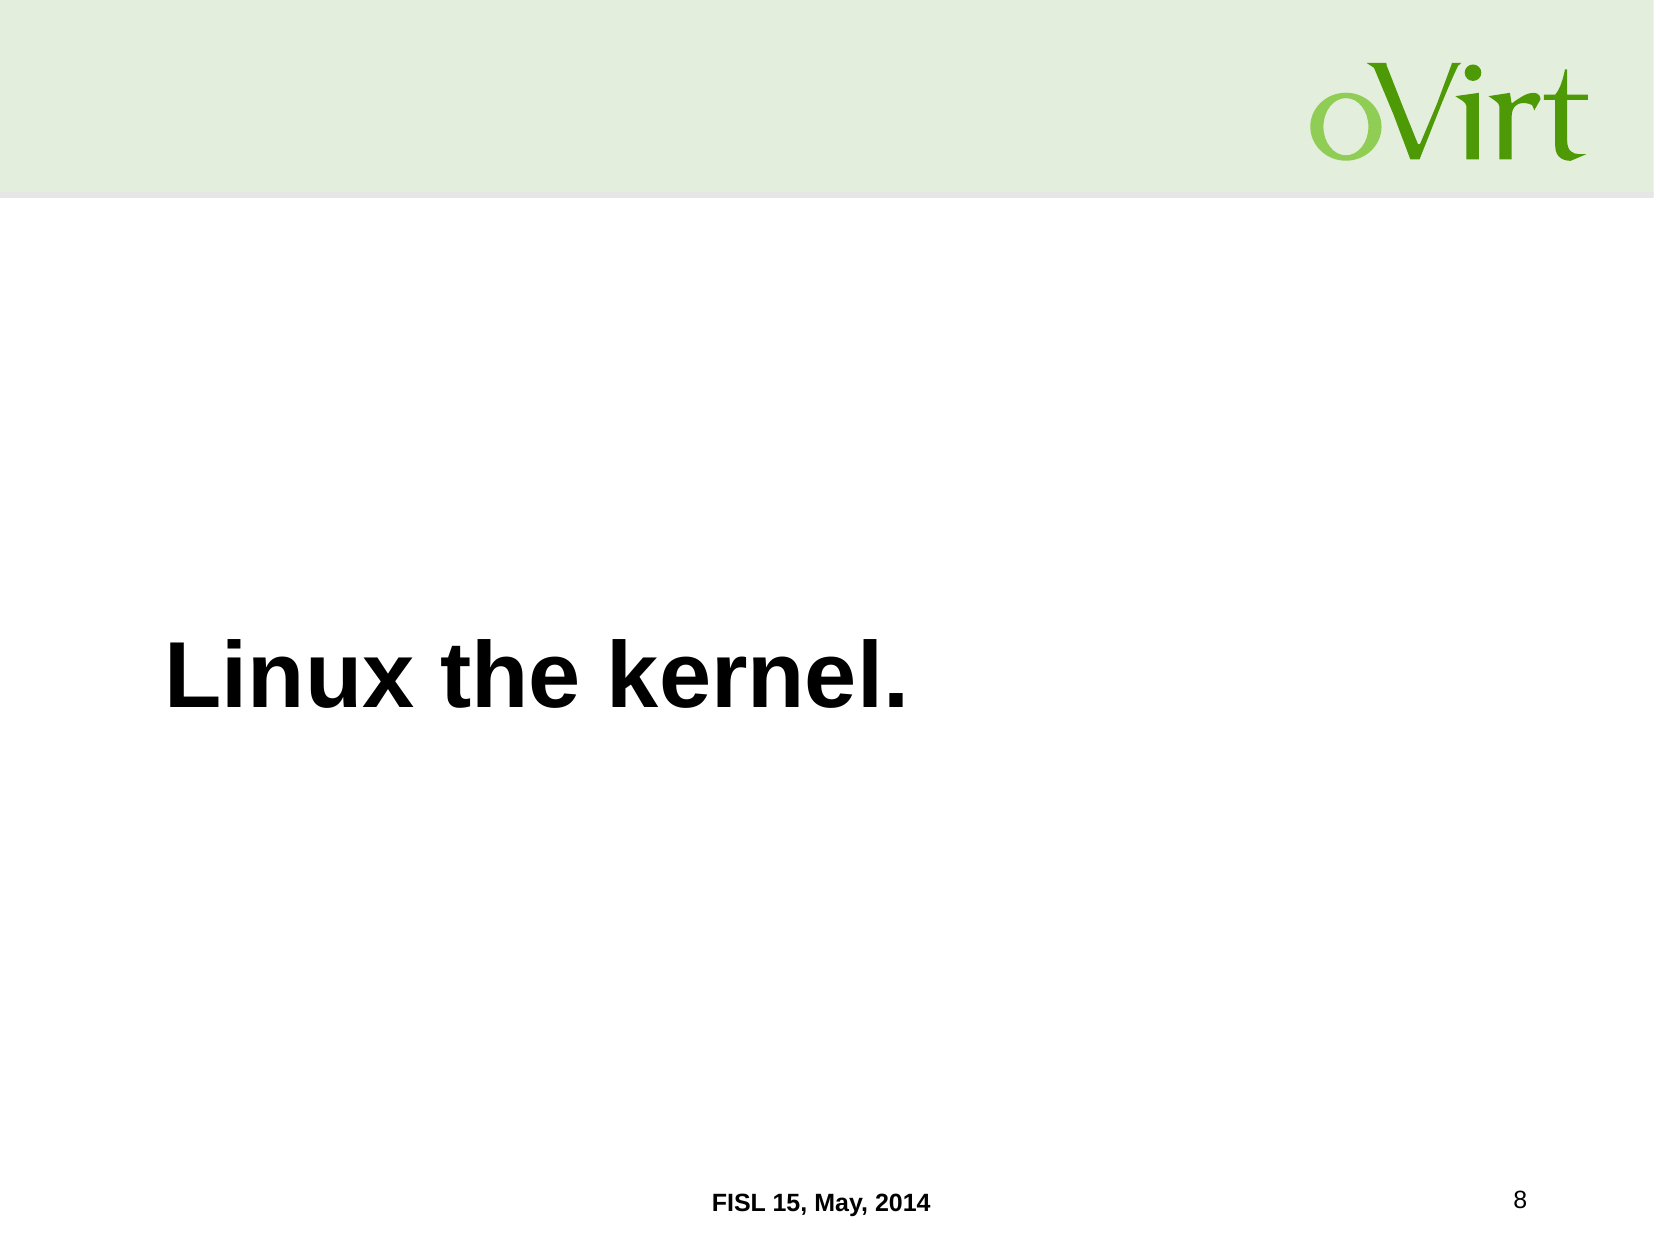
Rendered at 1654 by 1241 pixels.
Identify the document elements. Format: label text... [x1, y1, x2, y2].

text_box Linux the kernel. [150, 615, 1654, 750]
